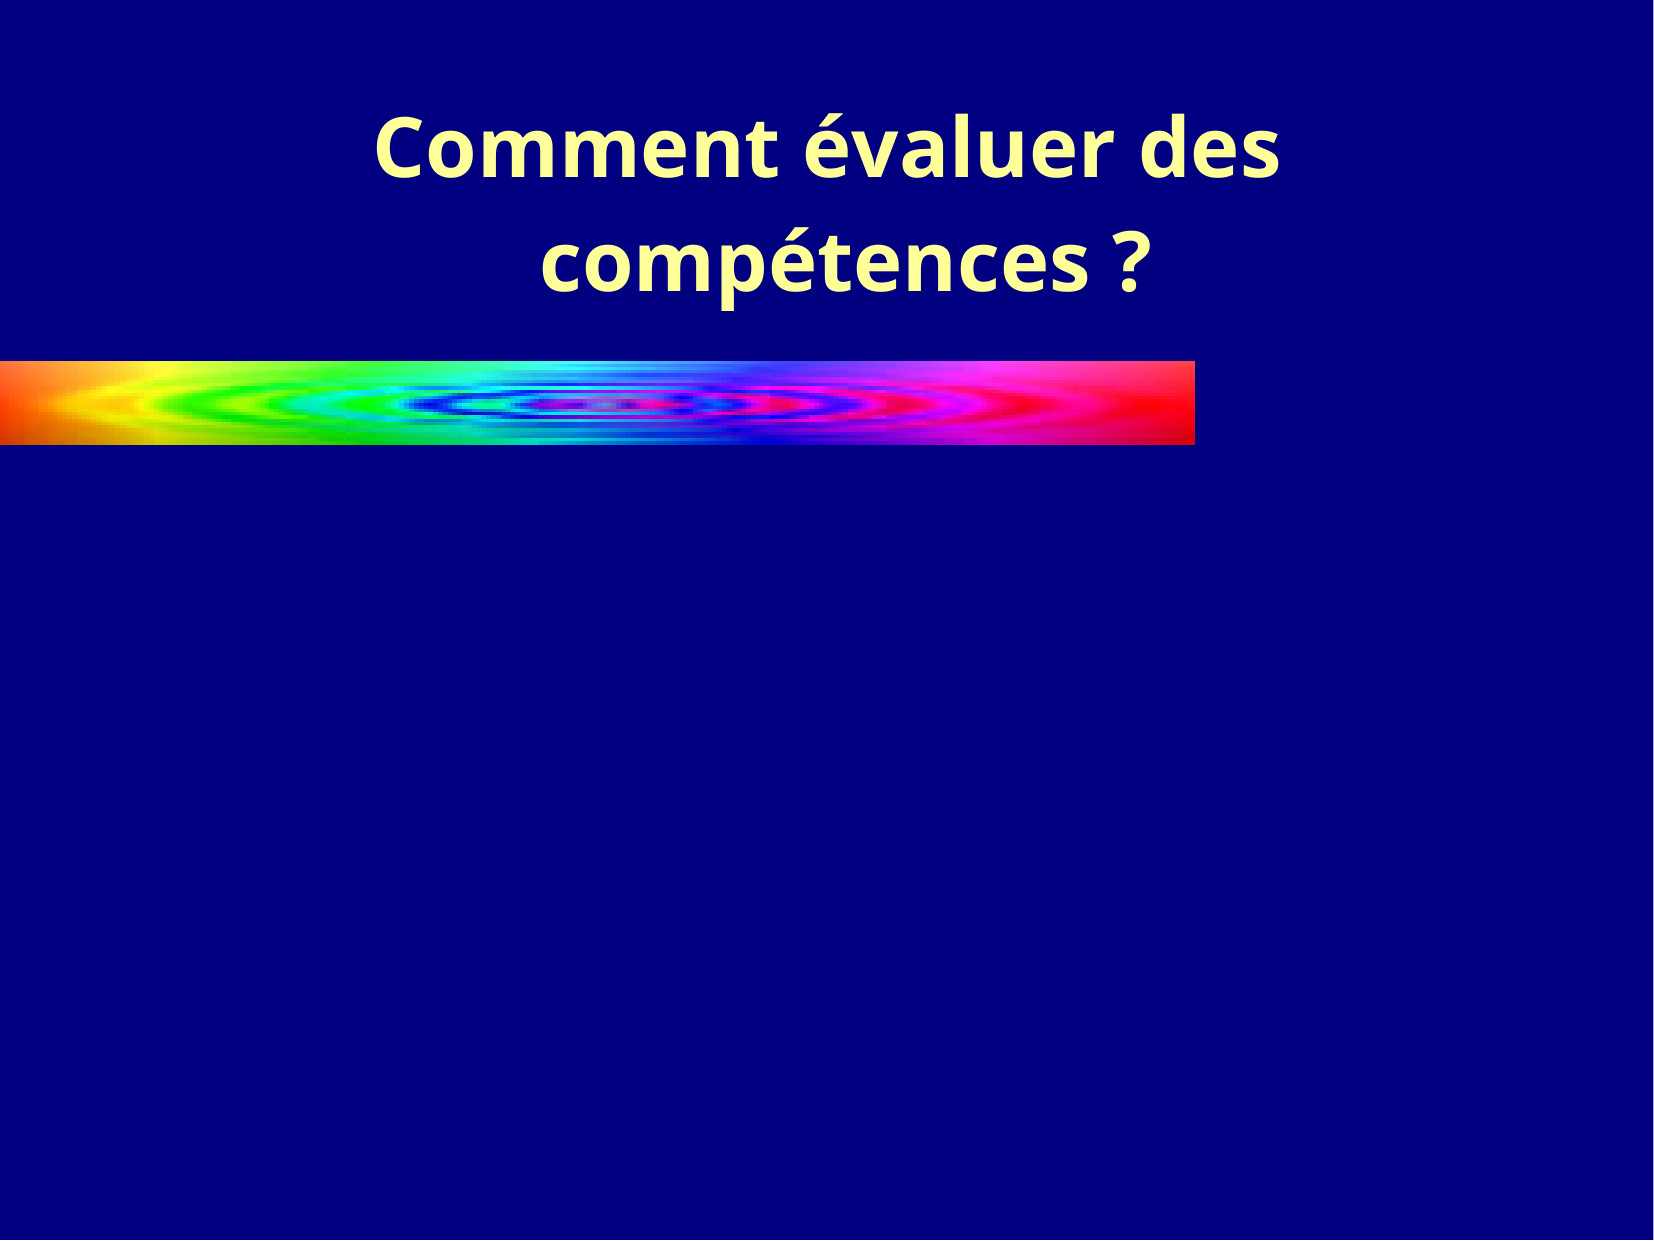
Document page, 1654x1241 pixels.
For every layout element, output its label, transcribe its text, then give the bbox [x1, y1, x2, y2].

title Comment évaluer des compétences ? [121, 98, 1534, 307]
picture [0, 361, 1195, 445]
